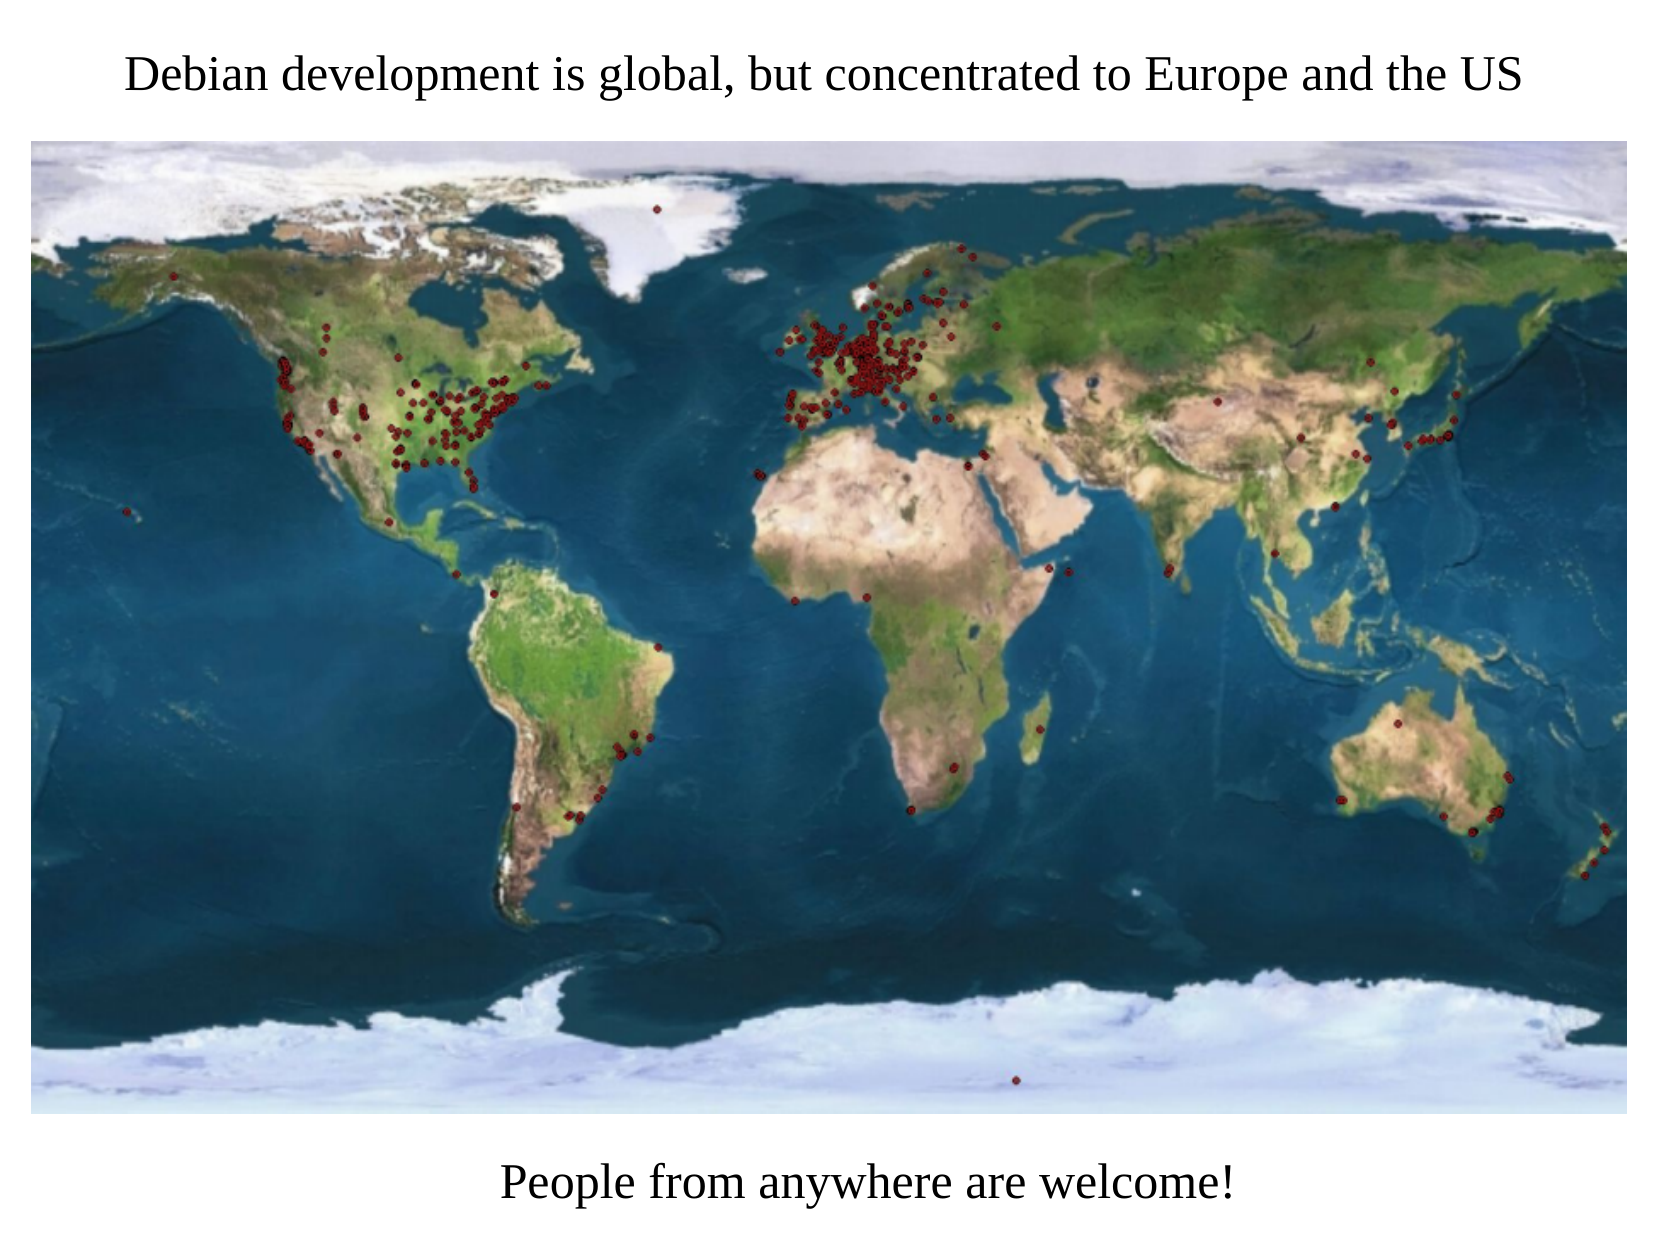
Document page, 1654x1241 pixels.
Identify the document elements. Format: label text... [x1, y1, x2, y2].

text_box Debian development is global, but concentrated to Europe and the US [124, 45, 1525, 107]
picture [31, 141, 1627, 1114]
text_box People from anywhere are welcome! [499, 1153, 1237, 1215]
